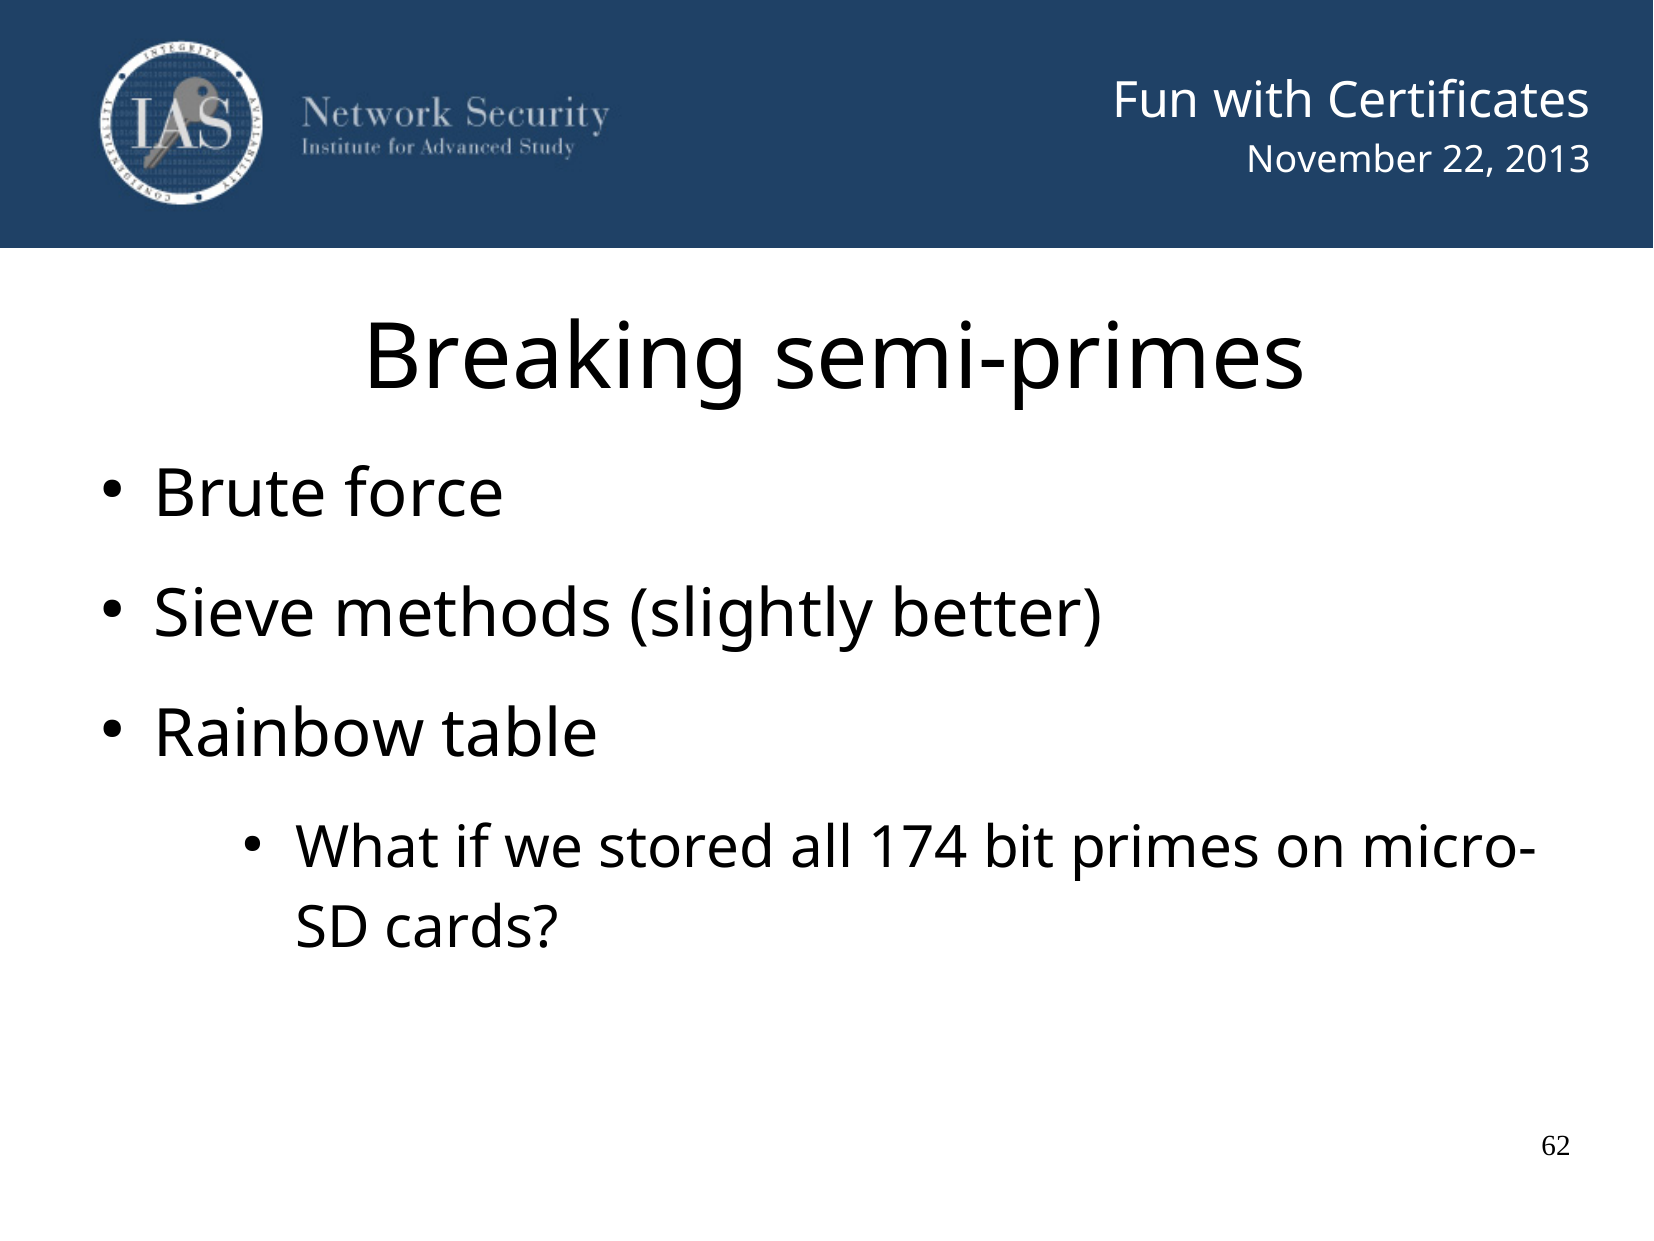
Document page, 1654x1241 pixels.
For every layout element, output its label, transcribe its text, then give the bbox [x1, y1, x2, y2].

picture [0, 0, 1653, 248]
list Breaking semi-primes Brute force Sieve methods (slightly better) Rainbow table What if we stored all 174 bit primes on micro-SD cards? [82, 290, 1571, 1088]
